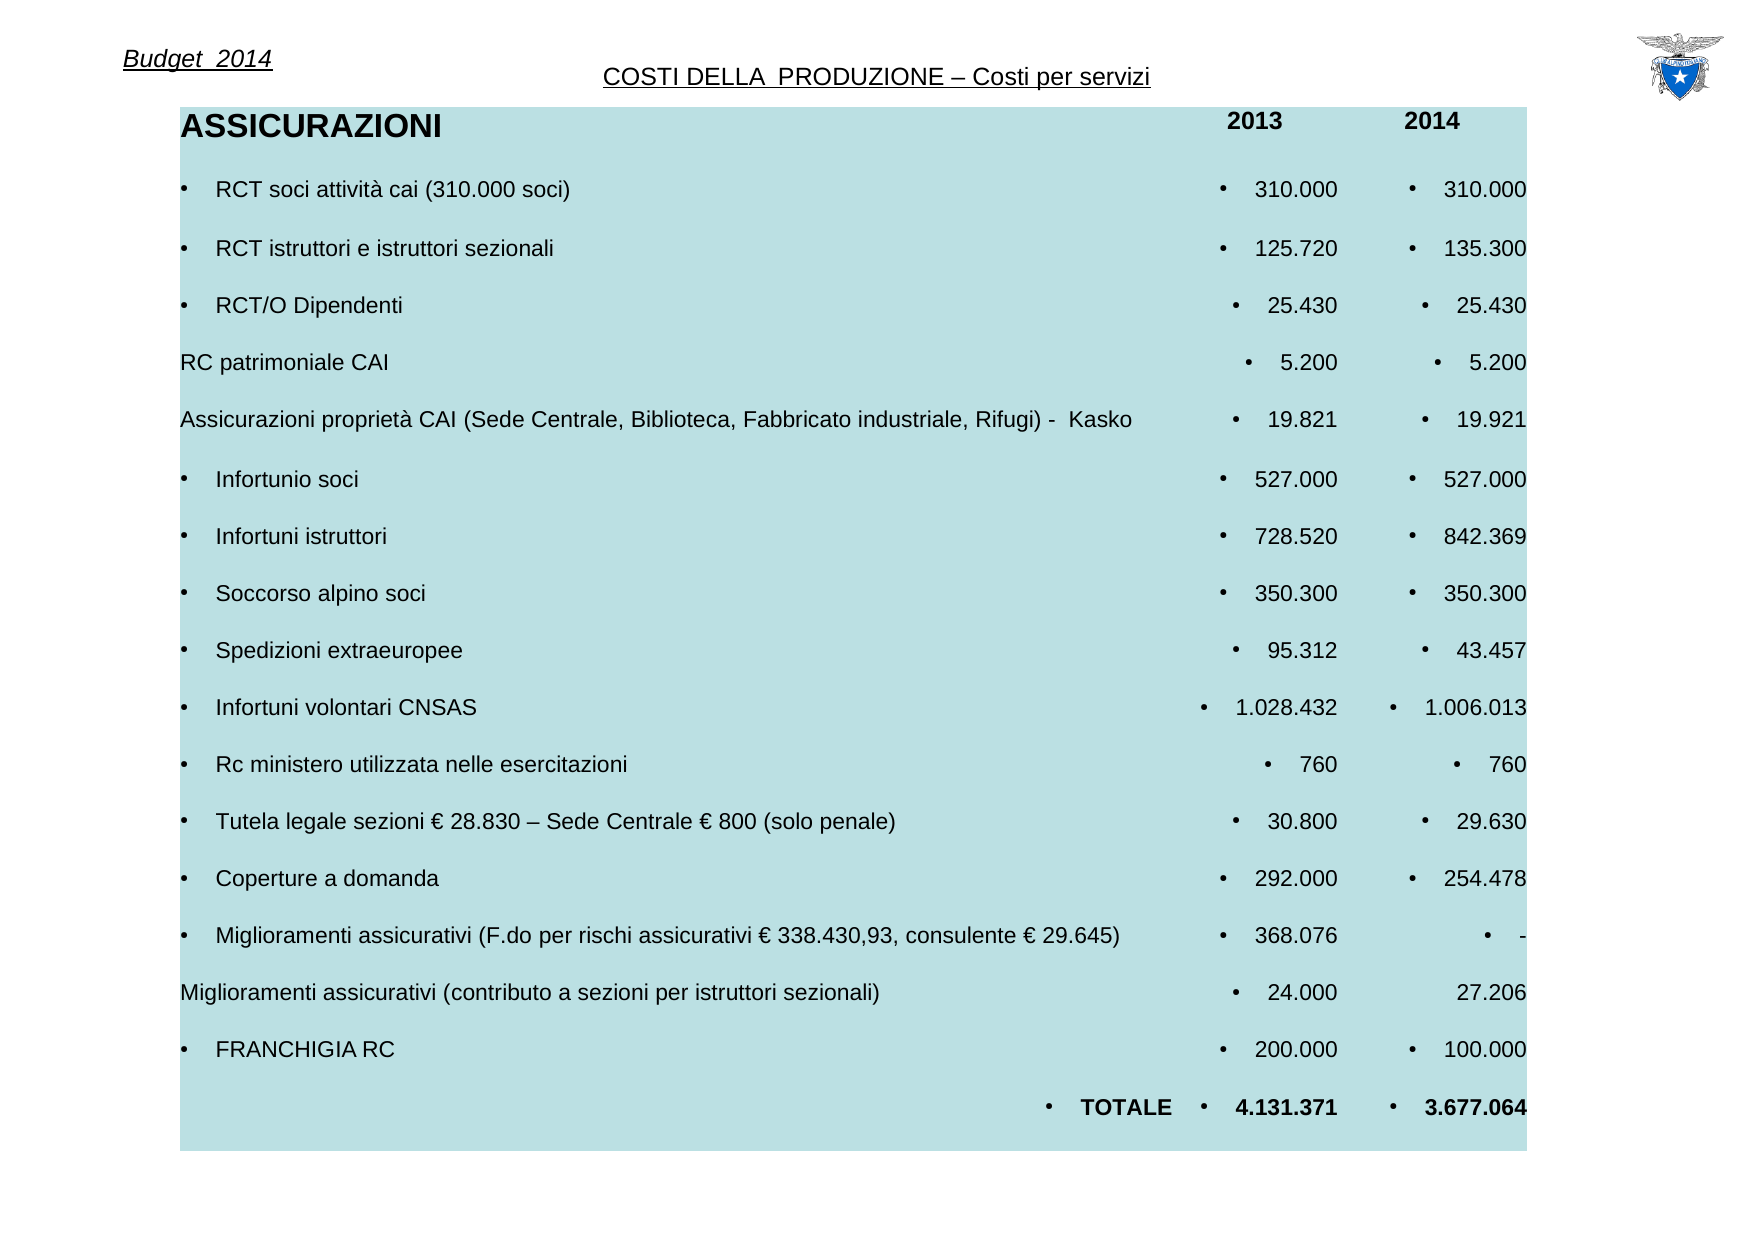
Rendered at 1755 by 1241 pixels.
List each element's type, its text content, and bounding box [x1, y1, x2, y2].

table_cell 19.821 [1172, 407, 1338, 467]
table_cell 292.000 [1172, 866, 1338, 923]
table_cell 1.006.013 [1338, 695, 1527, 752]
table_cell 350.300 [1338, 581, 1527, 638]
table_cell Coperture a domanda [180, 866, 1172, 923]
table_cell Rc ministero utilizzata nelle esercitazioni [180, 752, 1172, 809]
table_cell 3.677.064 [1338, 1094, 1527, 1151]
table_cell 5.200 [1172, 350, 1338, 407]
table_cell 27.206 [1338, 980, 1527, 1037]
table_cell 25.430 [1338, 293, 1527, 350]
table_cell 760 [1338, 752, 1527, 809]
table_cell 29.630 [1338, 809, 1527, 866]
table_cell 1.028.432 [1172, 695, 1338, 752]
table_cell Infortunio soci [180, 467, 1172, 524]
table_cell 135.300 [1338, 236, 1527, 293]
table_cell RCT soci attività cai (310.000 soci) [180, 177, 1172, 236]
table_cell 200.000 [1172, 1037, 1338, 1094]
table_cell 527.000 [1172, 467, 1338, 524]
table_cell 125.720 [1172, 236, 1338, 293]
table_cell 100.000 [1338, 1037, 1527, 1094]
text_box Budget 2014 [50, 35, 346, 82]
table_cell 25.430 [1172, 293, 1338, 350]
table_cell Tutela legale sezioni € 28.830 – Sede Centrale € 800 (solo penale) [180, 809, 1172, 866]
table_cell Miglioramenti assicurativi (contributo a sezioni per istruttori sezionali) [180, 980, 1172, 1037]
picture [1633, 29, 1728, 108]
table_cell 368.076 [1172, 923, 1338, 980]
table_cell Infortuni istruttori [180, 524, 1172, 581]
table_header ASSICURAZIONI [180, 107, 1172, 177]
table_cell 350.300 [1172, 581, 1338, 638]
table_cell Soccorso alpino soci [180, 581, 1172, 638]
table_header 2013 [1172, 107, 1338, 177]
table_cell 19.921 [1338, 407, 1527, 467]
table_cell 24.000 [1172, 980, 1338, 1037]
table_cell Infortuni volontari CNSAS [180, 695, 1172, 752]
text_box COSTI DELLA PRODUZIONE – Costi per servizi [292, 53, 1462, 98]
table_cell 30.800 [1172, 809, 1338, 866]
table_cell Spedizioni extraeuropee [180, 638, 1172, 695]
table_cell 760 [1172, 752, 1338, 809]
table_cell RC patrimoniale CAI [180, 350, 1172, 407]
table_cell Assicurazioni proprietà CAI (Sede Centrale, Biblioteca, Fabbricato industriale, Rifugi) - Kasko [180, 407, 1172, 467]
table_cell 527.000 [1338, 467, 1527, 524]
table_cell 4.131.371 [1172, 1094, 1338, 1151]
table_cell RCT/O Dipendenti [180, 293, 1172, 350]
table_cell 310.000 [1338, 177, 1527, 236]
table_cell Miglioramenti assicurativi (F.do per rischi assicurativi € 338.430,93, consulente € 29.645) [180, 923, 1172, 980]
table_header 2014 [1338, 107, 1527, 177]
table_cell TOTALE [180, 1094, 1172, 1151]
table_cell 254.478 [1338, 866, 1527, 923]
table_cell 95.312 [1172, 638, 1338, 695]
table_cell FRANCHIGIA RC [180, 1037, 1172, 1094]
table_cell RCT istruttori e istruttori sezionali [180, 236, 1172, 293]
table_cell 842.369 [1338, 524, 1527, 581]
table_cell - [1338, 923, 1527, 980]
table_cell 728.520 [1172, 524, 1338, 581]
table_cell 5.200 [1338, 350, 1527, 407]
table_cell 310.000 [1172, 177, 1338, 236]
table_cell 43.457 [1338, 638, 1527, 695]
